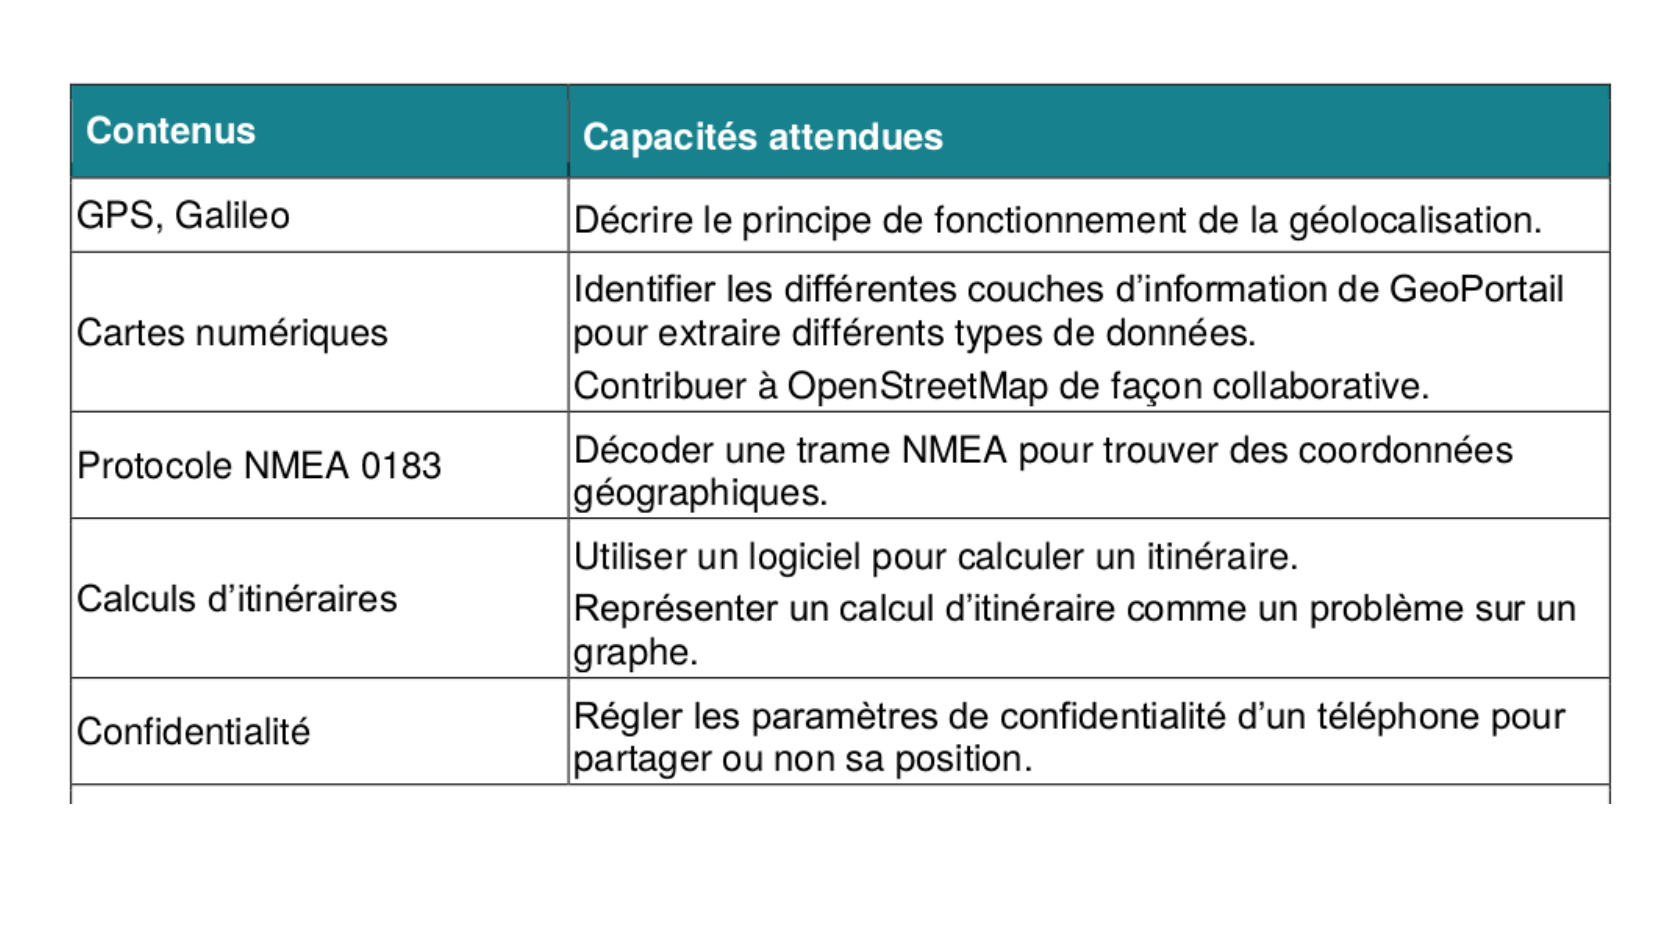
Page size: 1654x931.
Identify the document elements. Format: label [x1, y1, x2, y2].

picture [39, 67, 1630, 804]
